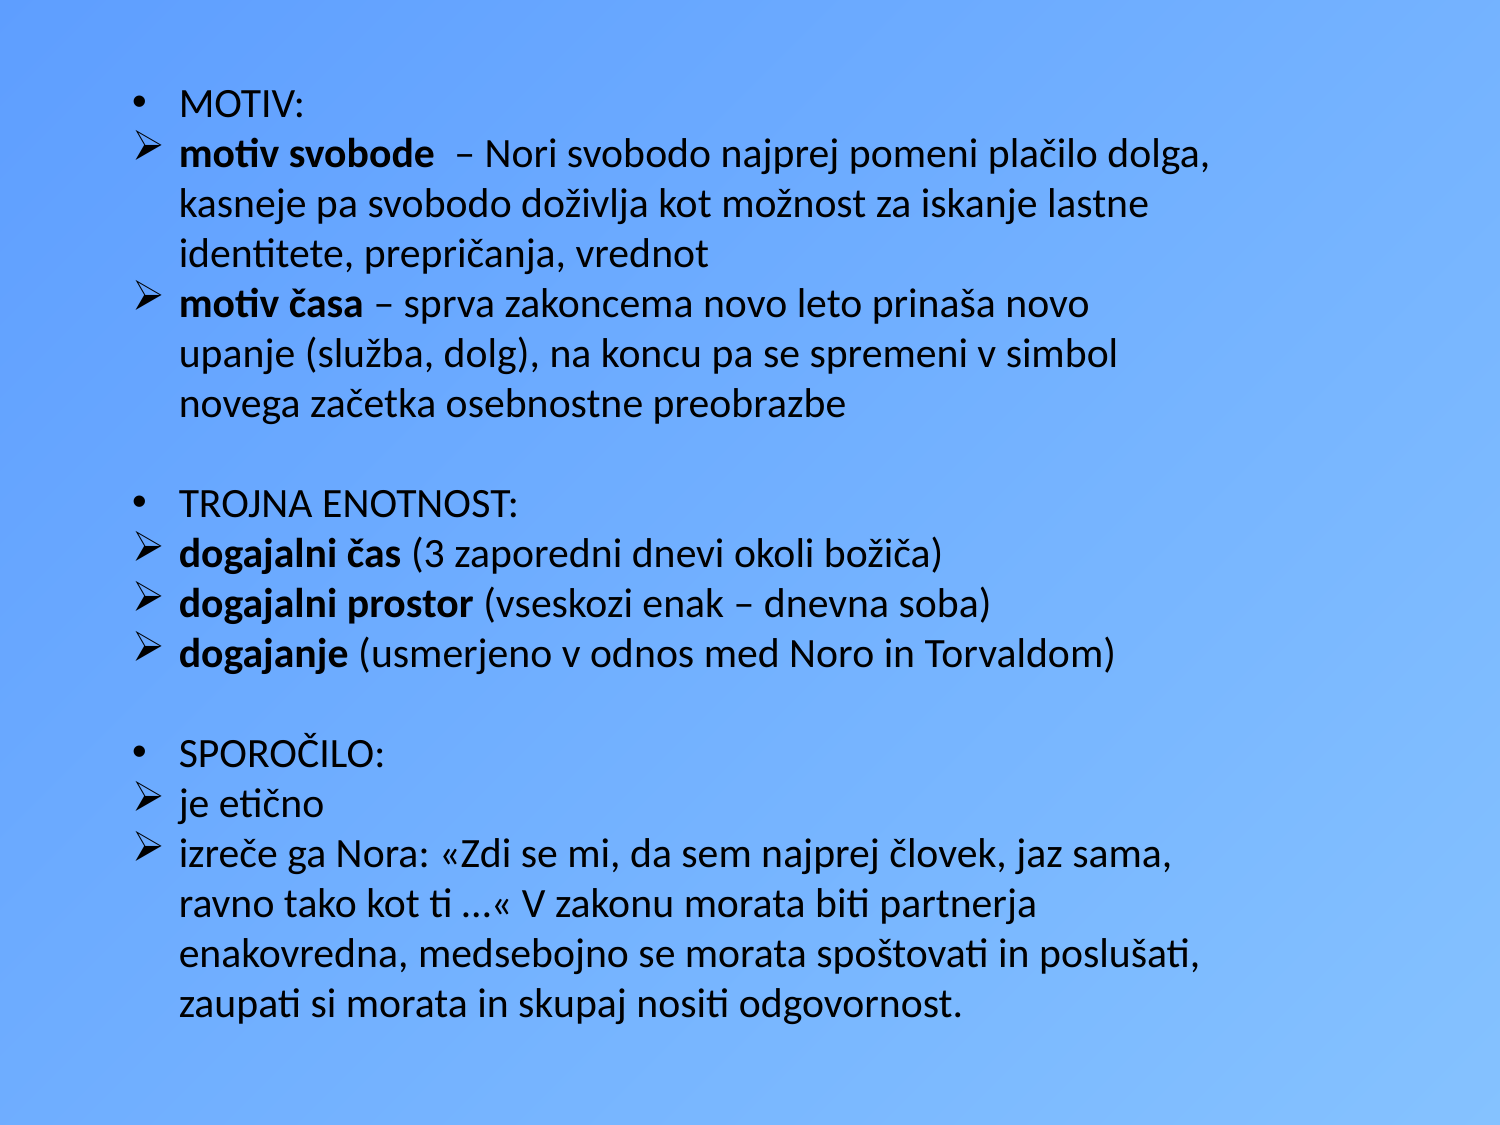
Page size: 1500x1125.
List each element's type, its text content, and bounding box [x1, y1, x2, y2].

text_box MOTIV: motiv svobode – Nori svobodo najprej pomeni plačilo dolga, kasneje pa svobodo doživlja kot možnost za iskanje lastne identitete, prepričanja, vrednot motiv časa – sprva zakoncema novo leto prinaša novo upanje (služba, dolg), na koncu pa se spremeni v simbol novega začetka osebnostne preobrazbe TROJNA ENOTNOST: dogajalni čas (3 zaporedni dnevi okoli božiča) dogajalni prostor (vseskozi enak – dnevna soba) dogajanje (usmerjeno v odnos med Noro in Torvaldom) SPOROČILO: je etično izreče ga Nora: «Zdi se mi, da sem najprej človek, jaz sama, ravno tako kot ti …« V zakonu morata biti partnerja enakovredna, medsebojno se morata spoštovati in poslušati, zaupati si morata in skupaj nositi odgovornost. [117, 23, 1228, 1125]
